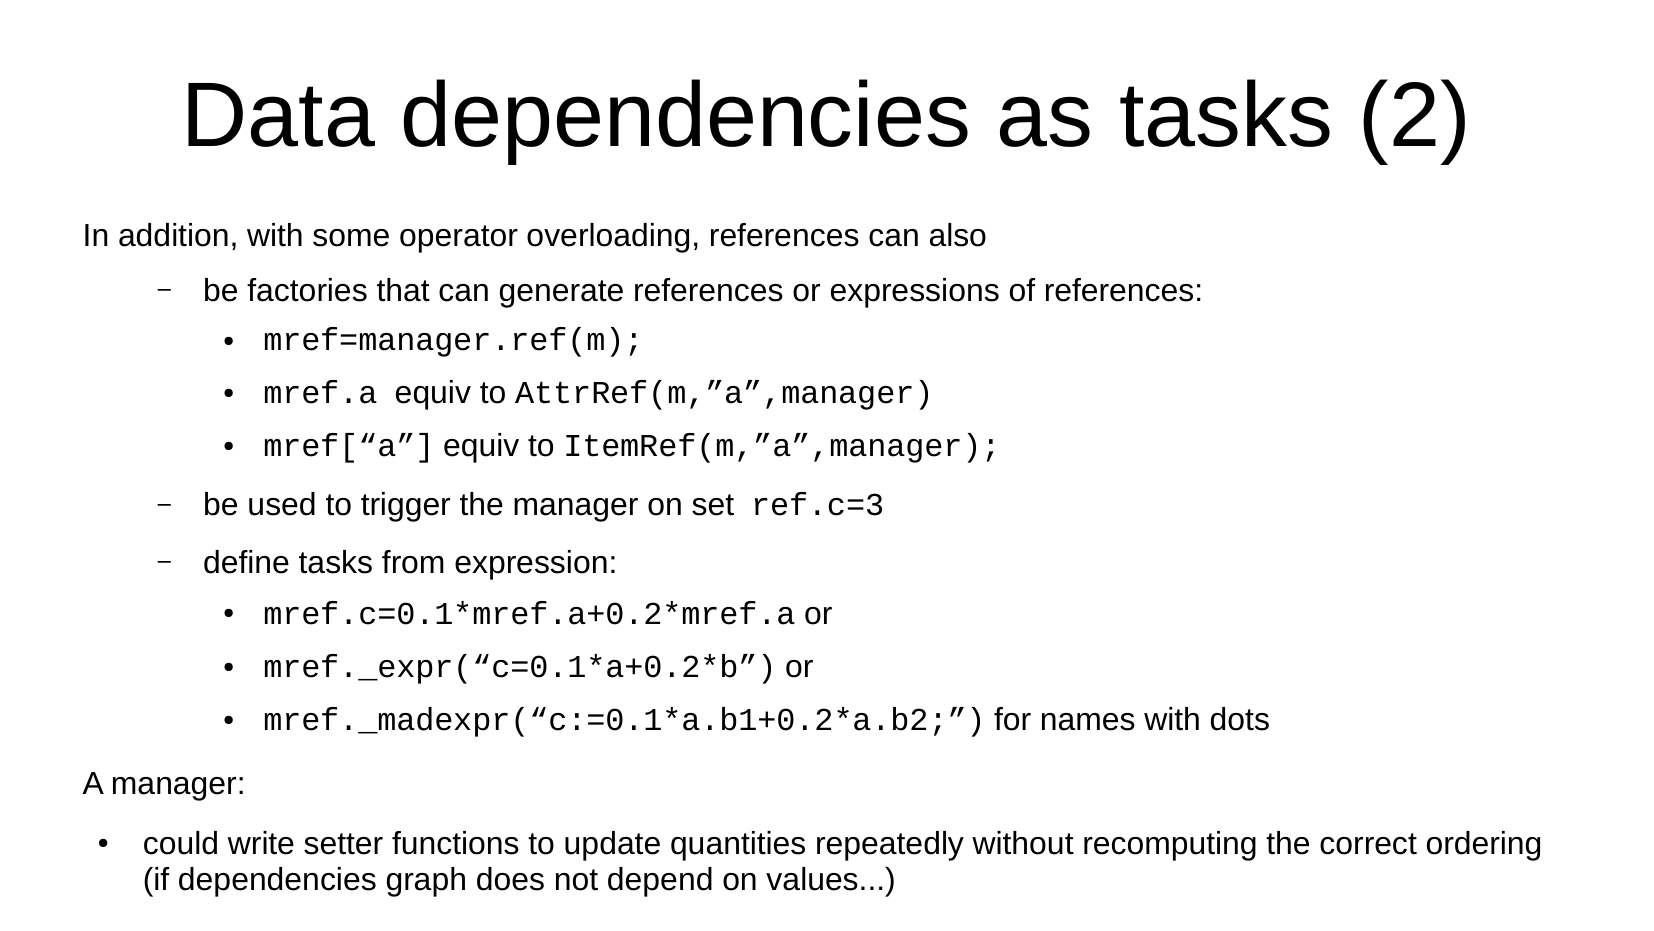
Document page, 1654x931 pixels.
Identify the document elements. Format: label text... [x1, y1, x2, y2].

title Data dependencies as tasks (2) [82, 37, 1571, 193]
list In addition, with some operator overloading, references can also be factories that can generate references or expressions of references: mref=manager.ref(m); mref.a equiv to AttrRef(m,”a”,manager) mref[“a”] equiv to ItemRef(m,”a”,manager); be used to trigger the manager on set ref.c=3 define tasks from expression: mref.c=0.1*mref.a+0.2*mref.a or mref._expr(“c=0.1*a+0.2*b”) or mref._madexpr(“c:=0.1*a.b1+0.2*a.b2;”) for names with dots A manager: could write setter functions to update quantities repeatedly without recomputing the correct ordering (if dependencies graph does not depend on values...) [82, 217, 1571, 905]
